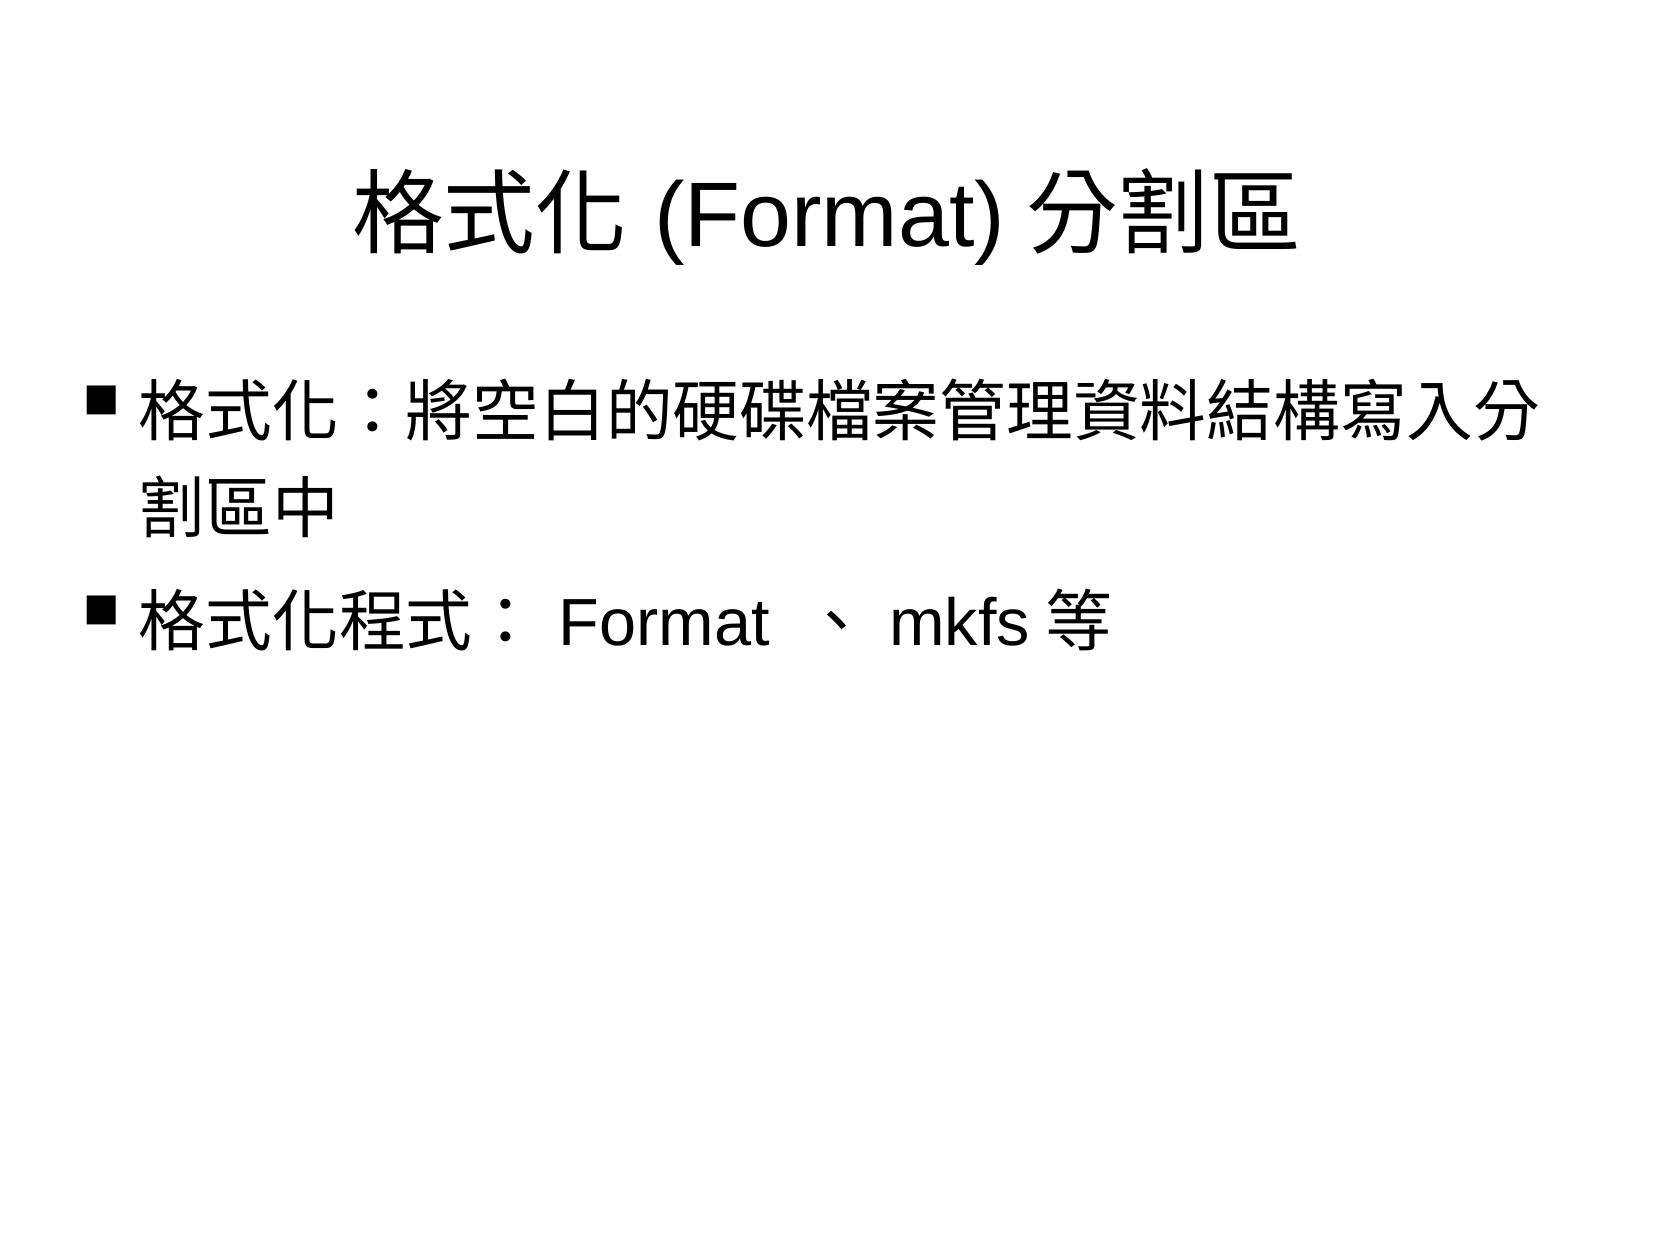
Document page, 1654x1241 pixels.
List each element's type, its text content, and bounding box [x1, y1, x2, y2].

list 格式化：將空白的硬碟檔案管理資料結構寫入分割區中 格式化程式：Format 、mkfs等 [82, 358, 1572, 1047]
title 格式化(Format)分割區 [82, 92, 1572, 322]
